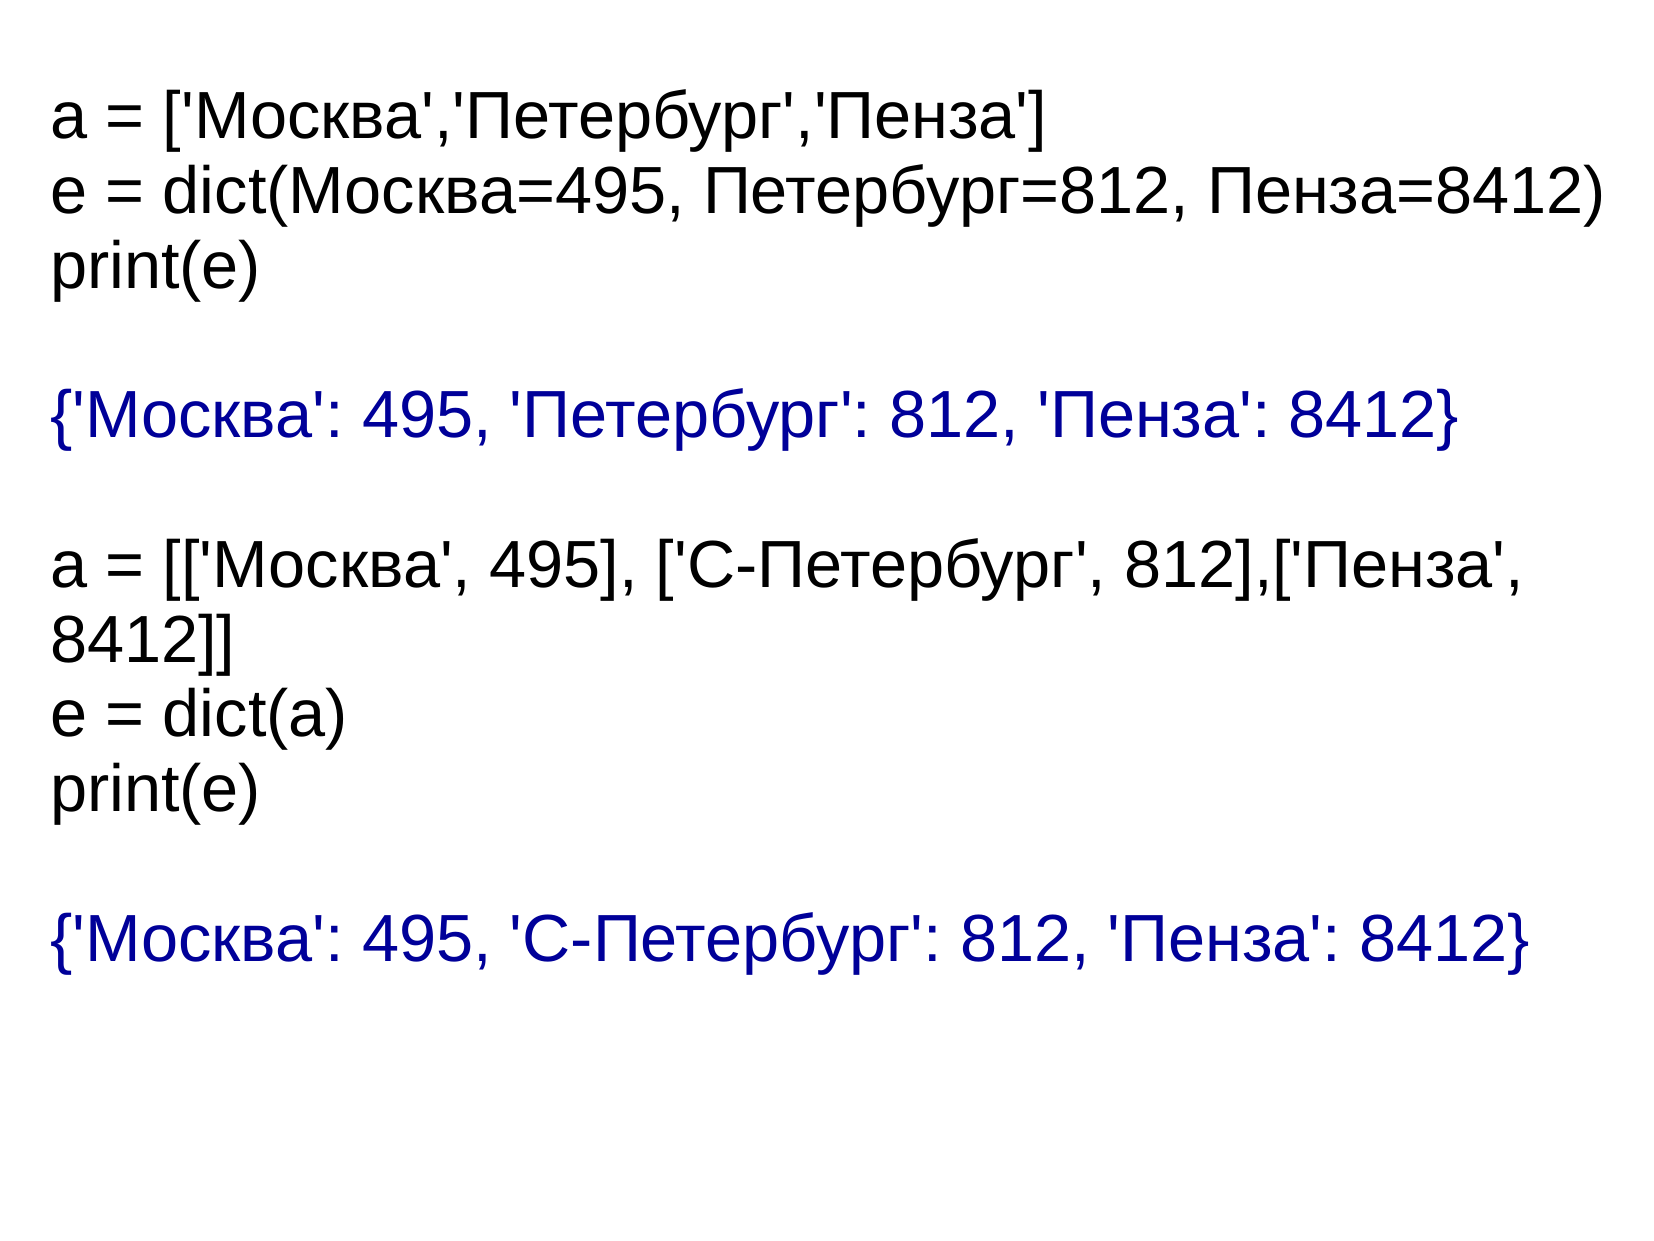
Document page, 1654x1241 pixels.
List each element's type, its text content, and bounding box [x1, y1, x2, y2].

text_box a = ['Москва','Петербург','Пенза'] e = dict(Москва=495, Петербург=812, Пенза=8412) print(e) {'Москва': 495, 'Петербург': 812, 'Пенза': 8412} a = [['Москва', 495], ['C-Петербург', 812],['Пенза', 8412]] e = dict(a) print(e) {'Москва': 495, 'C-Петербург': 812, 'Пенза': 8412} [35, 70, 1654, 983]
